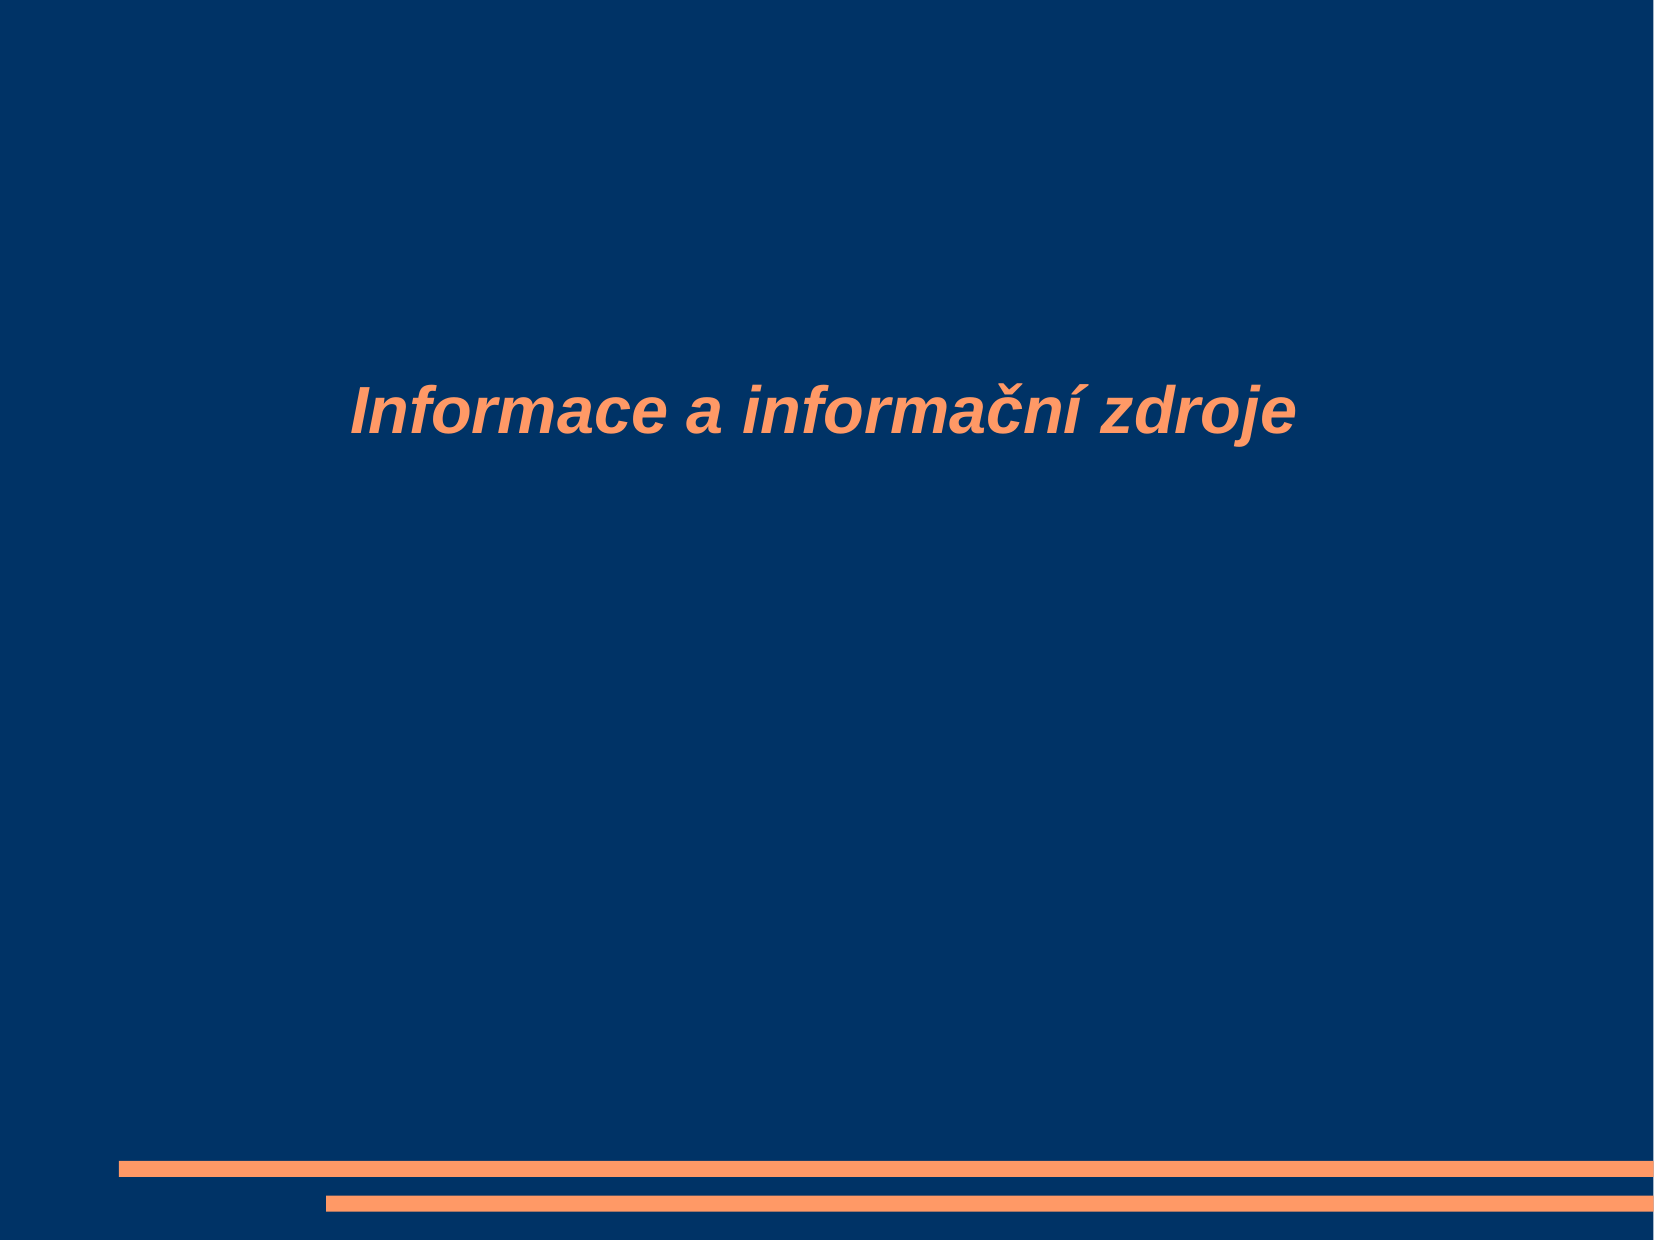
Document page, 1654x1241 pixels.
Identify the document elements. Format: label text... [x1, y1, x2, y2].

title Informace a informační zdroje [118, 307, 1531, 515]
